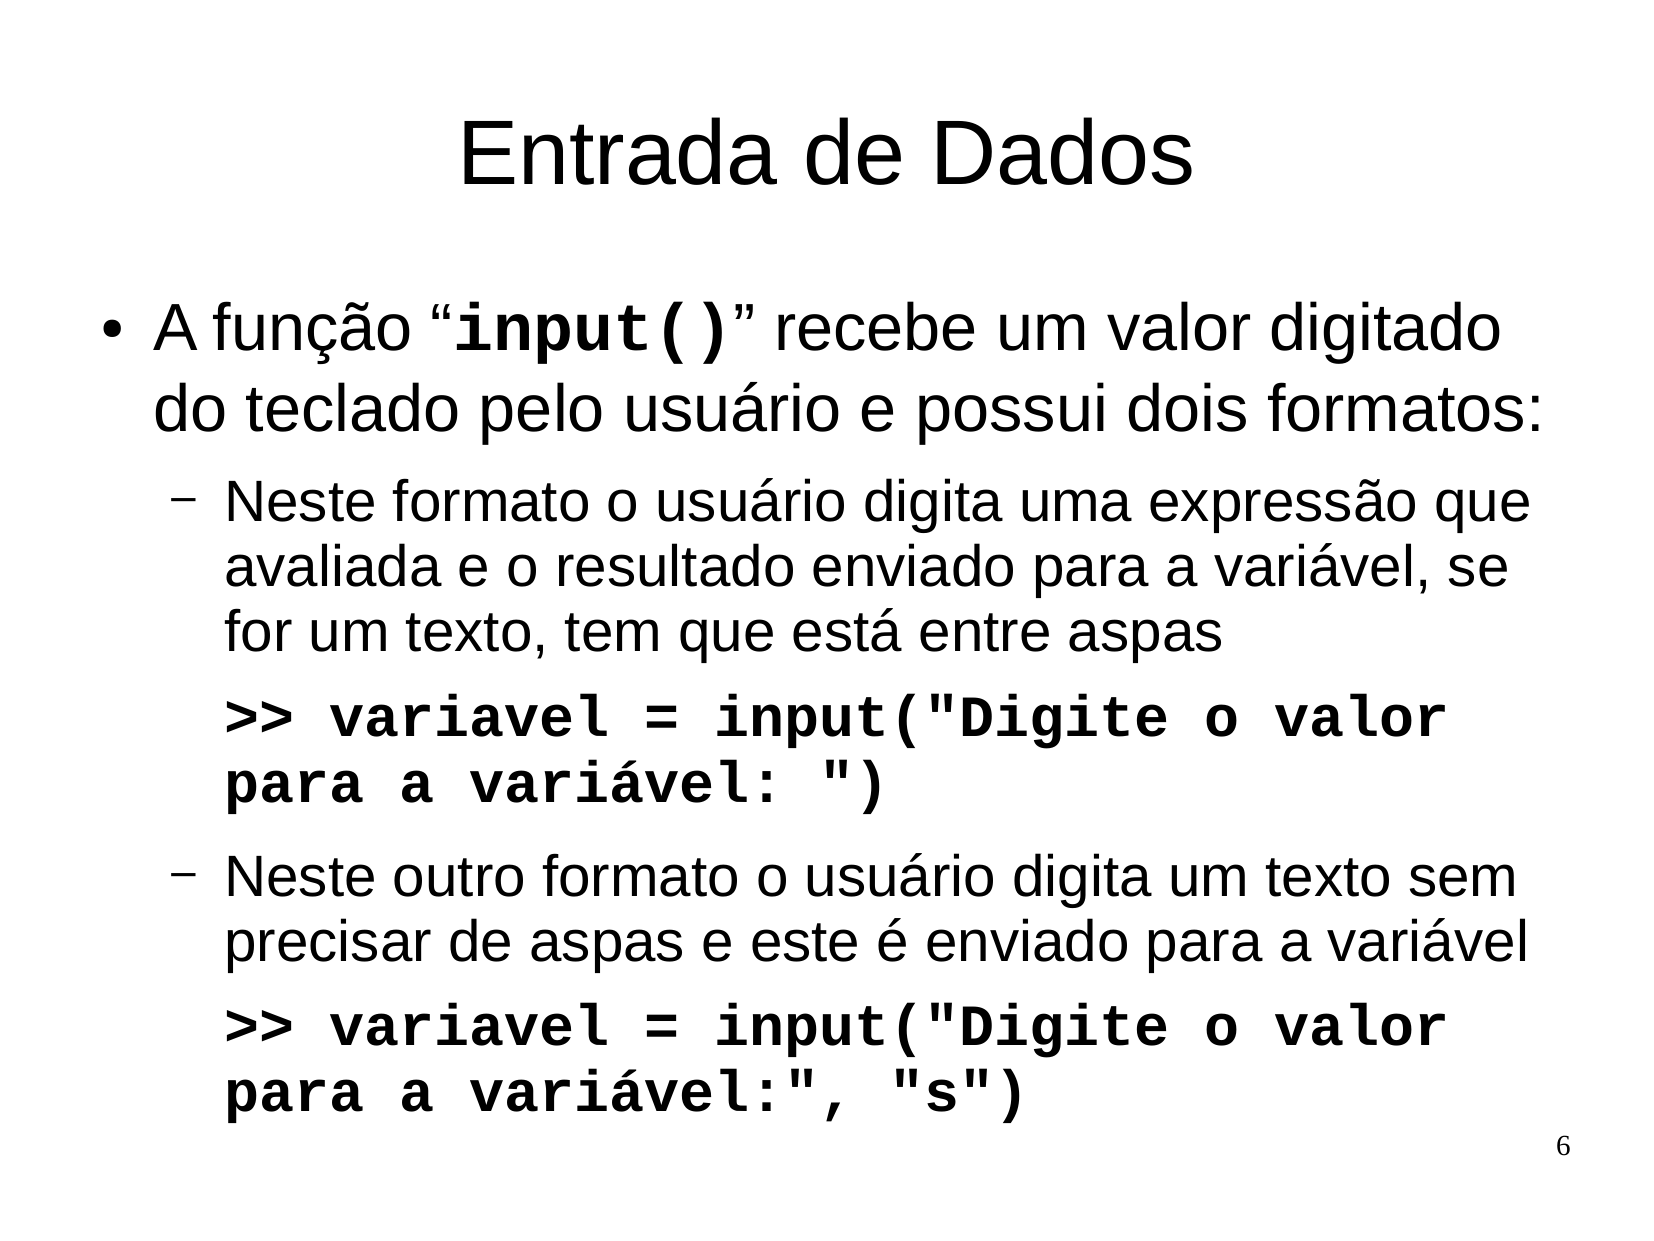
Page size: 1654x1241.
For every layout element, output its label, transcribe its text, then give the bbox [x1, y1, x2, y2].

list A função “input()” recebe um valor digitado do teclado pelo usuário e possui dois formatos: Neste formato o usuário digita uma expressão que avaliada e o resultado enviado para a variável, se for um texto, tem que está entre aspas >> variavel = input("Digite o valor para a variável: ") Neste outro formato o usuário digita um texto sem precisar de aspas e este é enviado para a variável >> variavel = input("Digite o valor para a variável:", "s") [82, 290, 1571, 1170]
title Entrada de Dados [82, 49, 1571, 257]
